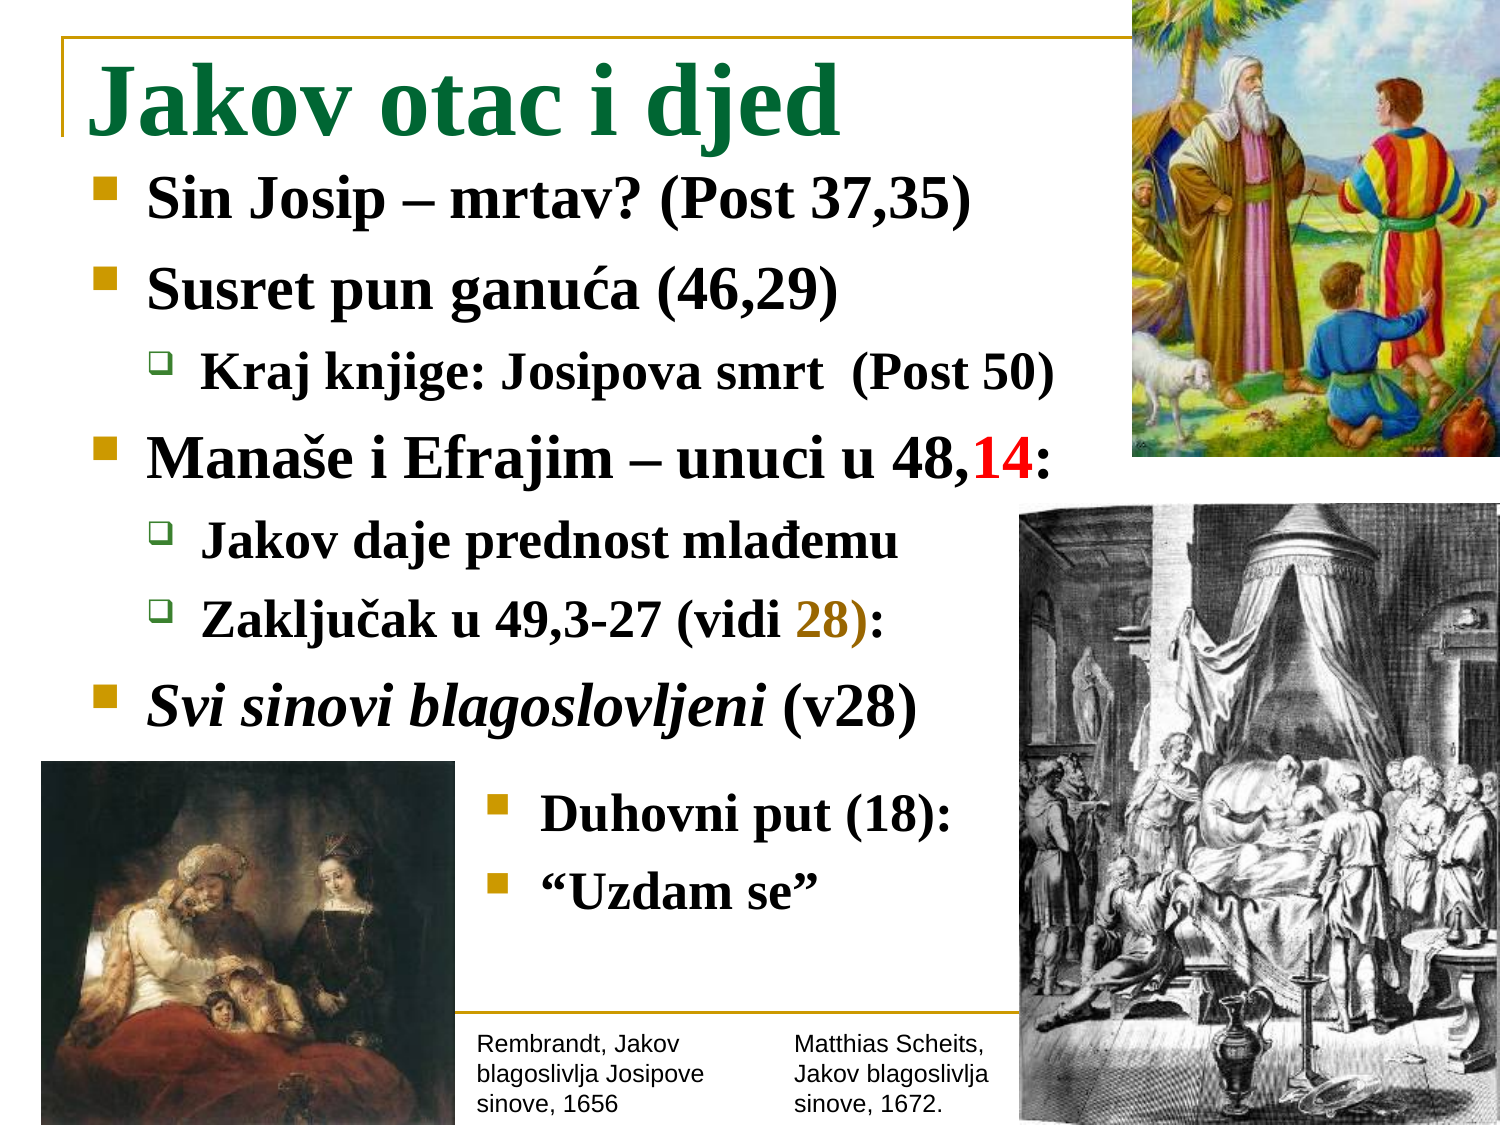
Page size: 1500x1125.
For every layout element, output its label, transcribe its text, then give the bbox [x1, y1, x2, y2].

list Sin Josip – mrtav? (Post 37,35) Susret pun ganuća (46,29) Kraj knjige: Josipova smrt (Post 50) Manaše i Efrajim – unuci u 48,14: Jakov daje prednost mlađemu Zaključak u 49,3-27 (vidi 28): Svi sinovi blagoslovljeni (v28) [75, 148, 1127, 1006]
title Jakov otac i djed [70, 16, 1132, 164]
text_box Matthias Scheits, Jakov blagoslivlja sinove, 1672. [779, 1020, 1016, 1125]
picture [1019, 503, 1500, 1125]
text_box Rembrandt, Jakov blagoslivlja Josipove sinove, 1656 [461, 1020, 734, 1125]
picture [1132, 0, 1500, 457]
picture [41, 761, 455, 1125]
list Duhovni put (18): “Uzdam se” [469, 769, 1019, 955]
